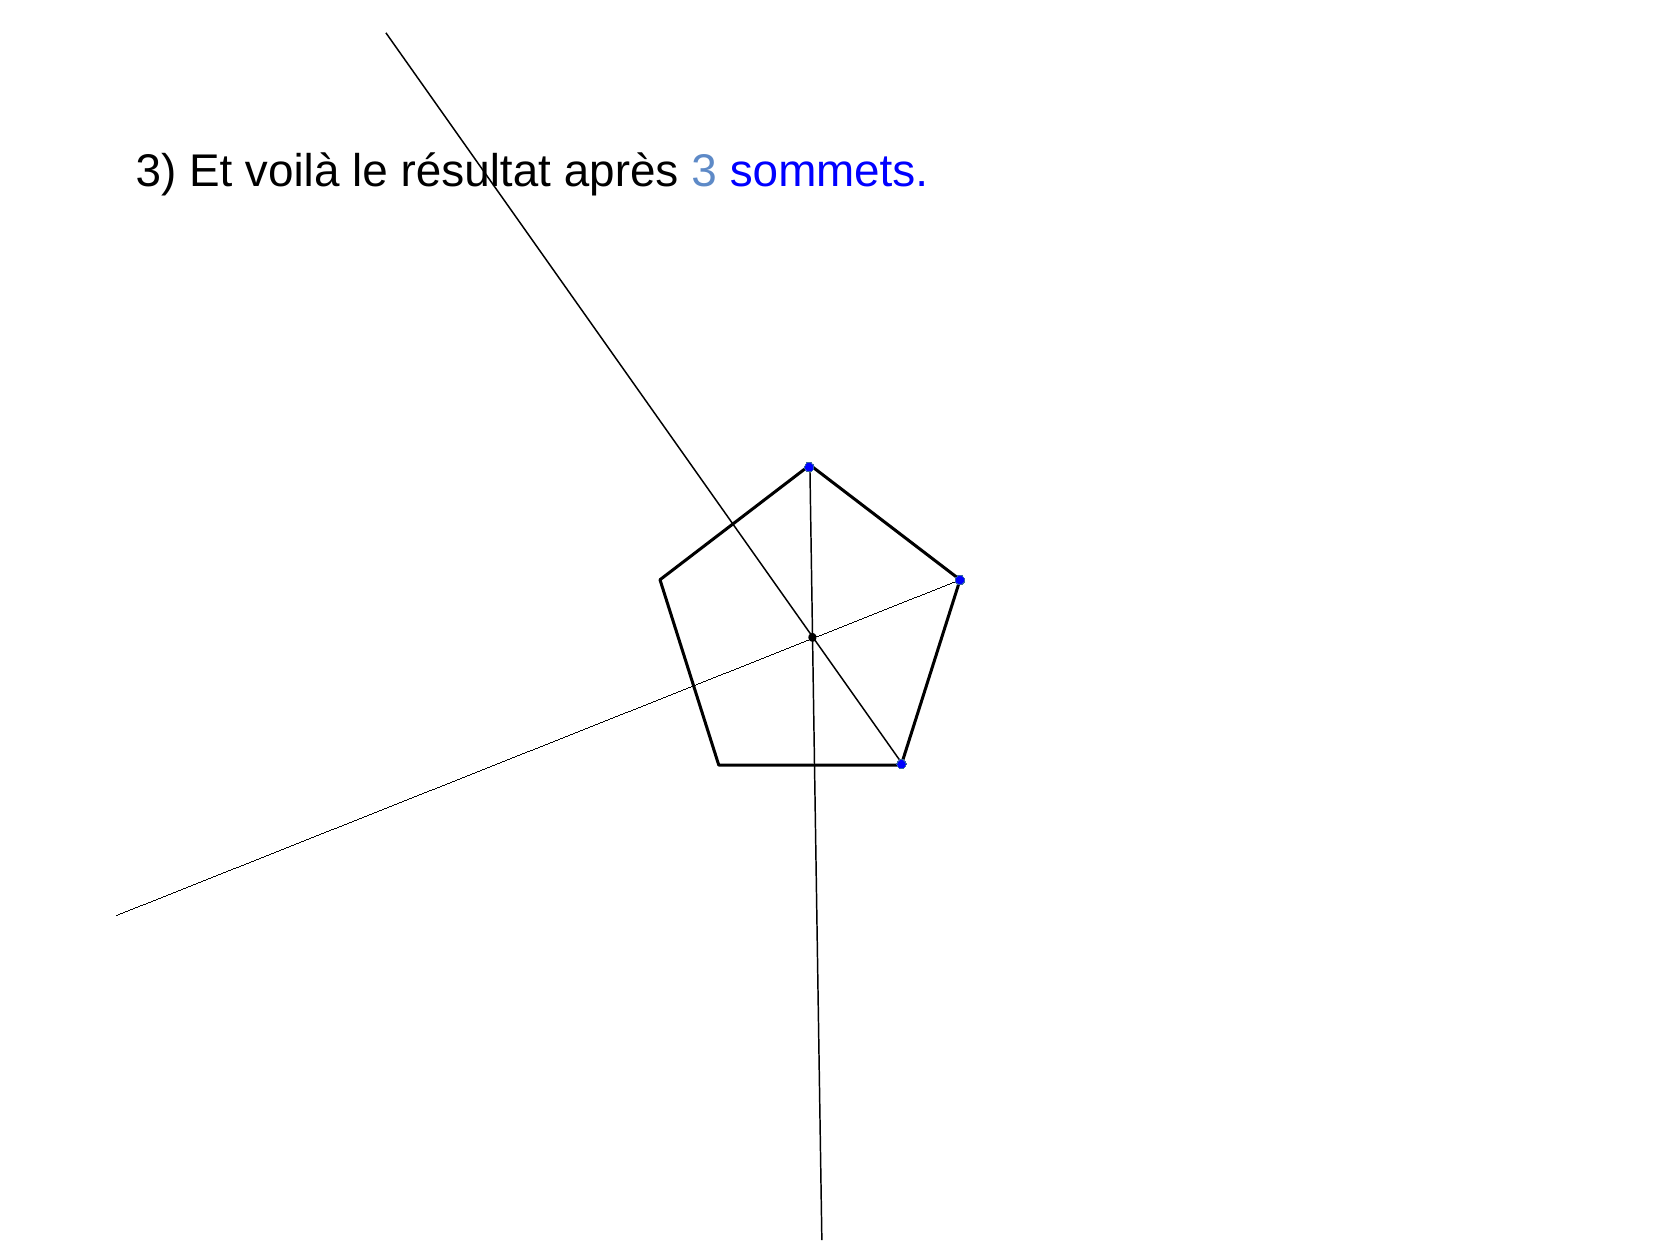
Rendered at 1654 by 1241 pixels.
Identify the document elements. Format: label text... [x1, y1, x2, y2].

text_box [955, 575, 965, 585]
text_box 3) Et voilà le résultat après 3 sommets. [119, 136, 615, 360]
text_box [896, 759, 907, 769]
text_box [804, 462, 814, 472]
text_box 3) Et voilà le résultat après 3 sommets. [461, 136, 1156, 360]
